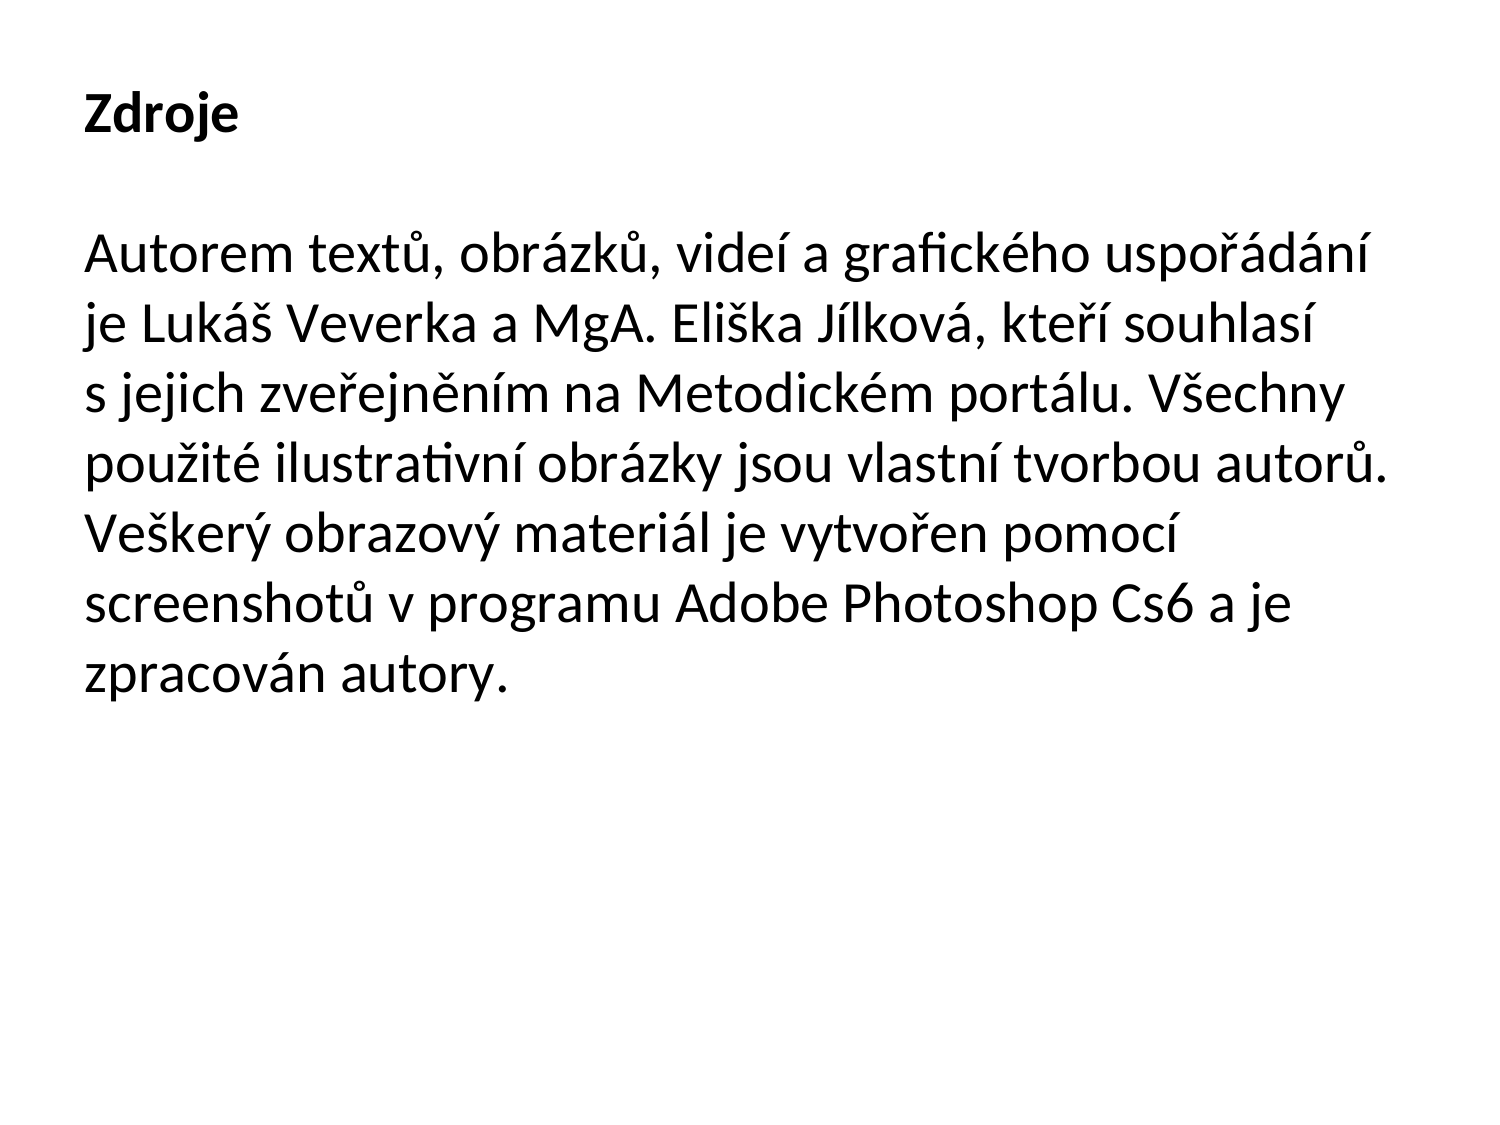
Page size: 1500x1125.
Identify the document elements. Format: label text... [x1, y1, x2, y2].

text_box Zdroje Autorem textů, obrázků, videí a grafického uspořádání je Lukáš Veverka a MgA. Eliška Jílková, kteří souhlasí s jejich zveřejněním na Metodickém portálu. Všechny použité ilustrativní obrázky jsou vlastní tvorbou autorů. Veškerý obrazový materiál je vytvořen pomocí screenshotů v programu Adobe Photoshop Cs6 a je zpracován autory. [70, 66, 1430, 713]
